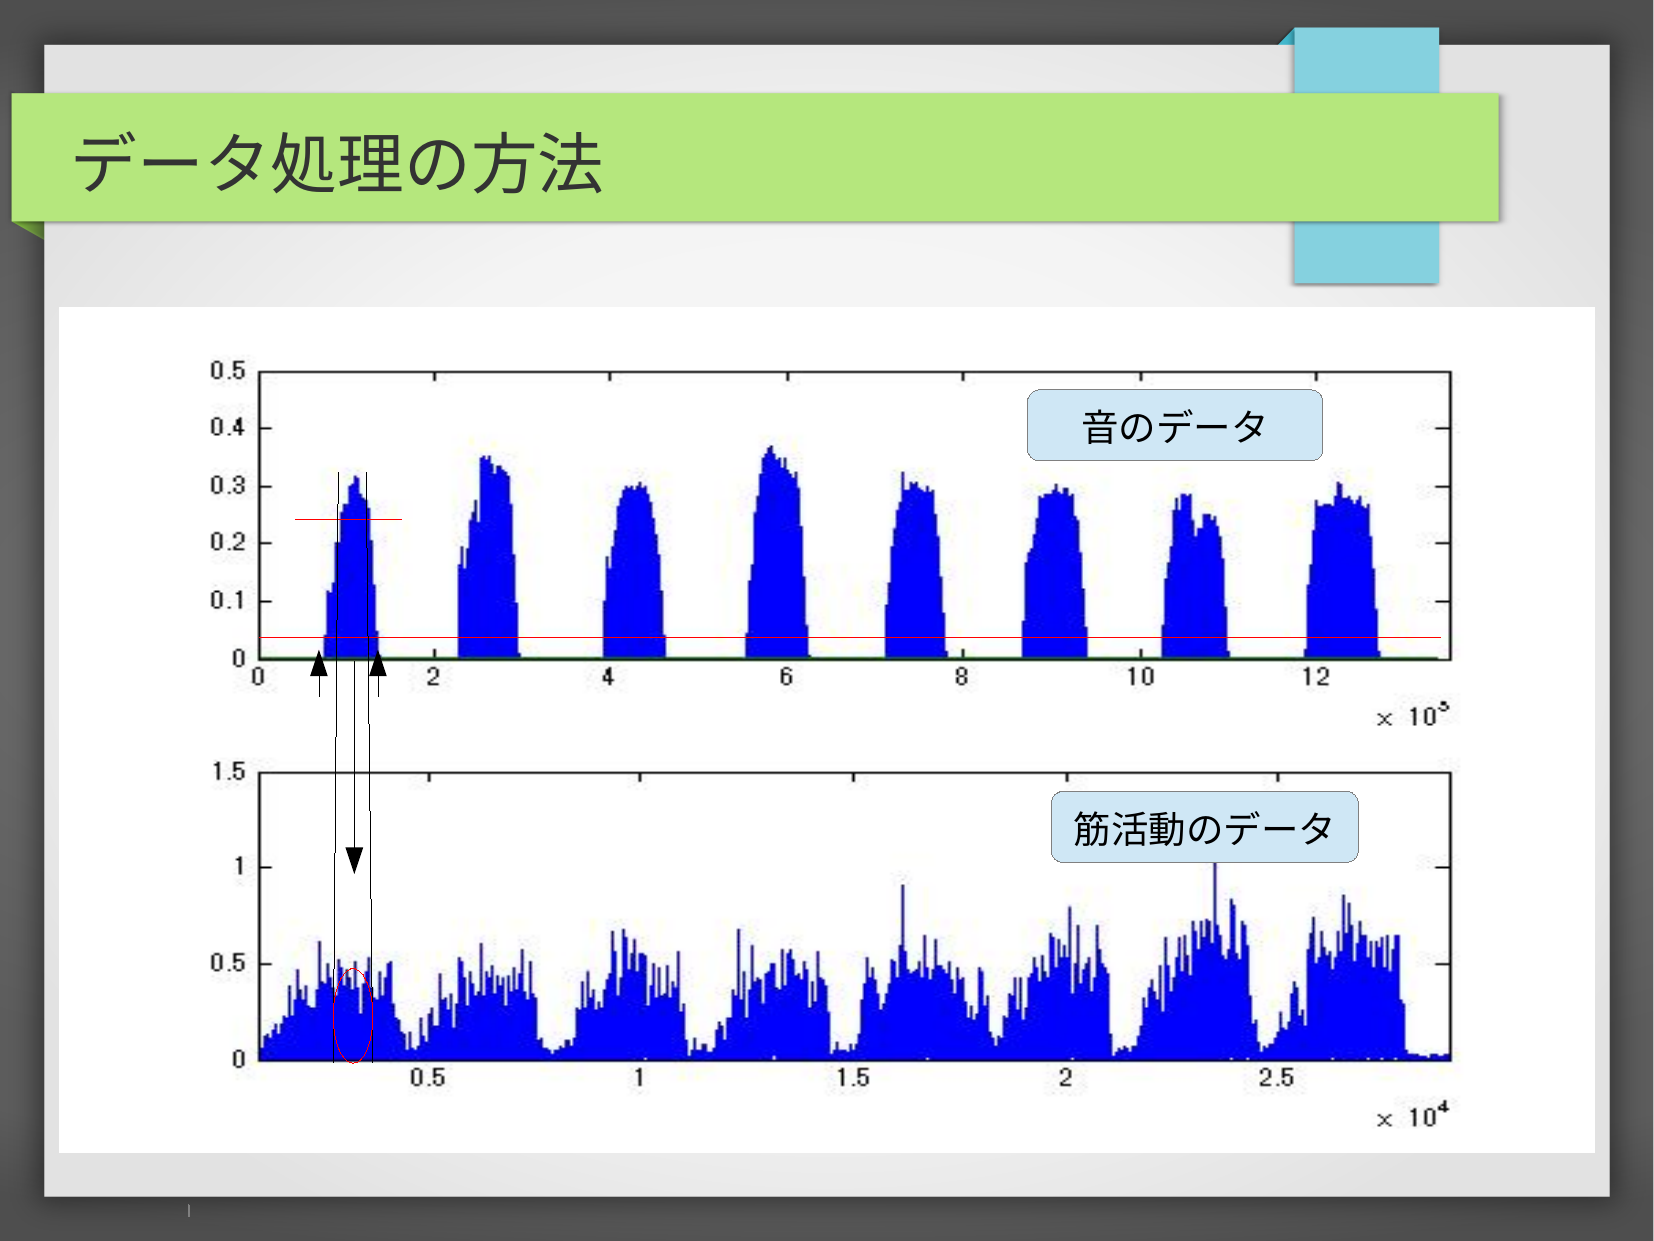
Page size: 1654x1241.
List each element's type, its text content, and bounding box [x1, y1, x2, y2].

title データ処理の方法 [70, 106, 1229, 213]
text_box 音のデータ [1027, 389, 1323, 461]
text_box 筋活動のデータ [1051, 791, 1359, 863]
picture [0, 0, 1654, 1241]
